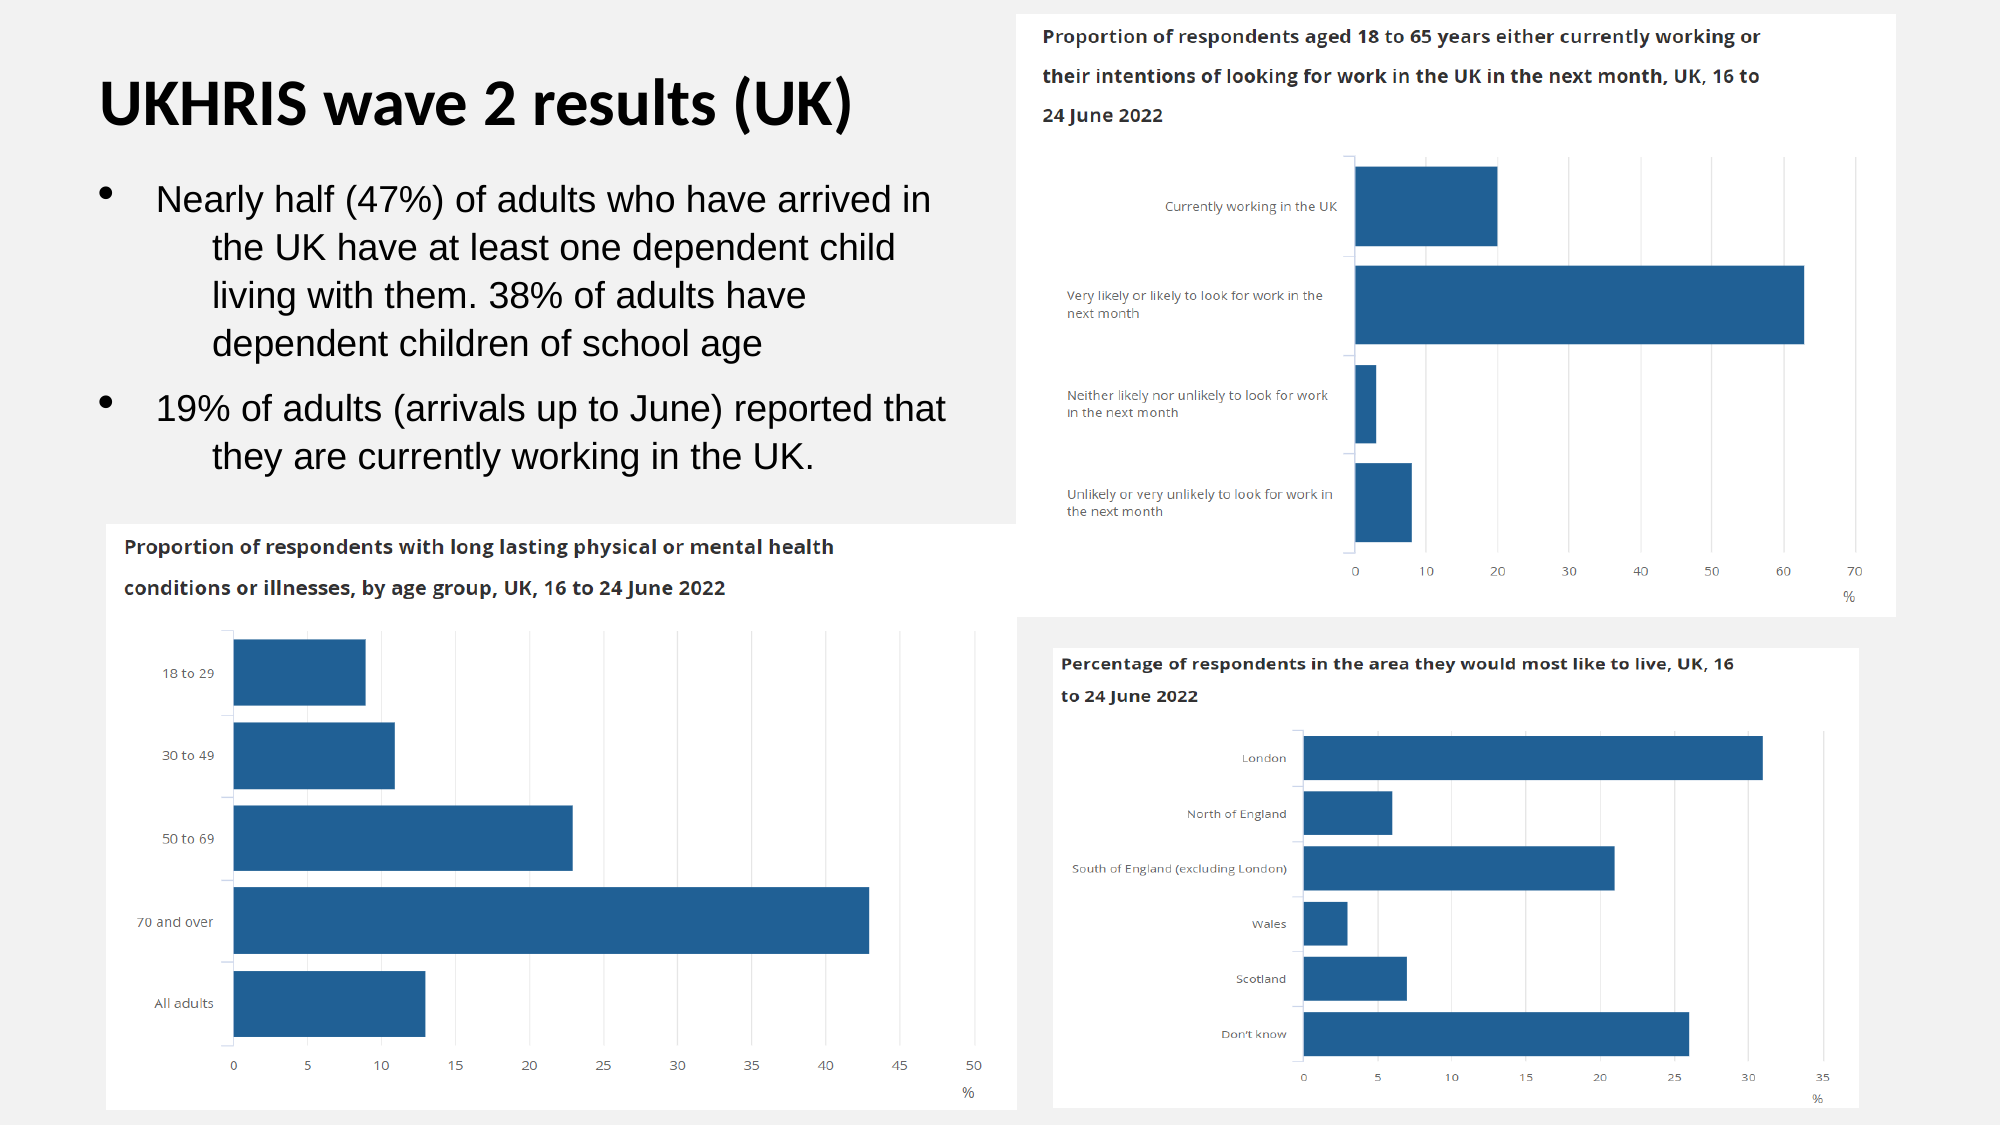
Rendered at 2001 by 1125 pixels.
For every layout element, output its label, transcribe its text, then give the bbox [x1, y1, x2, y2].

picture [106, 15, 1896, 1111]
title UKHRIS wave 2 results (UK) [84, 43, 938, 165]
picture [1053, 648, 1859, 1108]
text_box Nearly half (47%) of adults who have arrived in the UK have at least one dependent child living with them. 38% of adults have dependent children of school age 19% of adults (arrivals up to June) reported that they are currently working in the UK. [84, 164, 964, 486]
